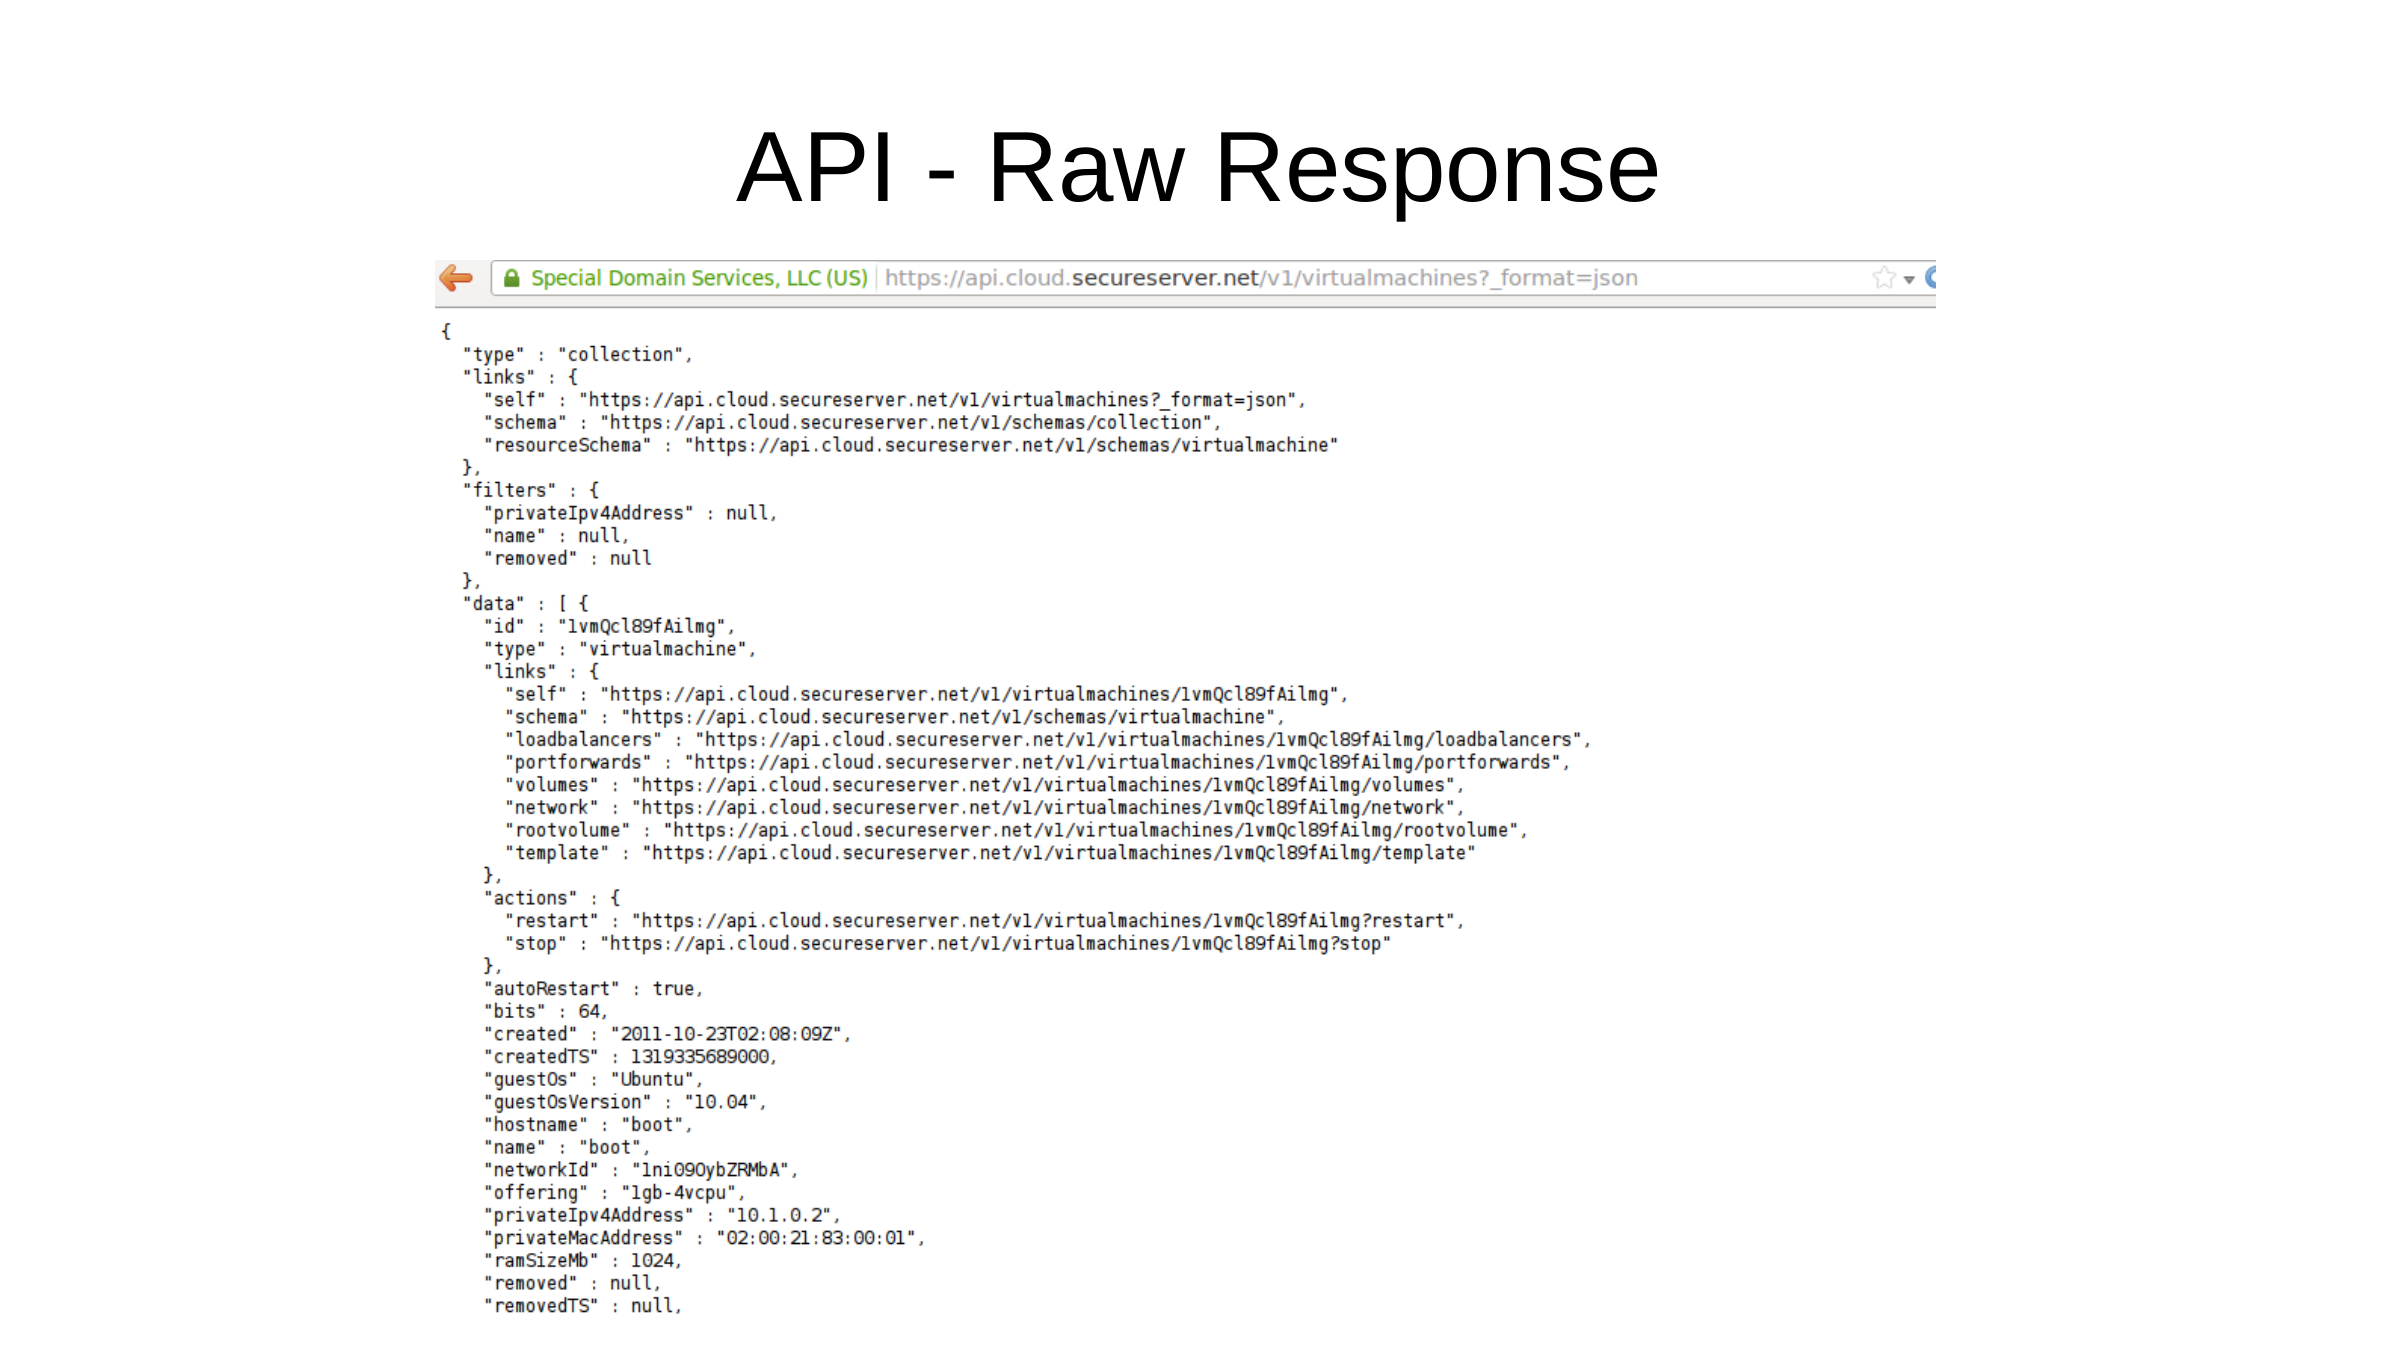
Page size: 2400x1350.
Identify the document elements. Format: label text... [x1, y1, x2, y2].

picture [435, 260, 1936, 1321]
title API - Raw Response [120, 53, 2280, 280]
